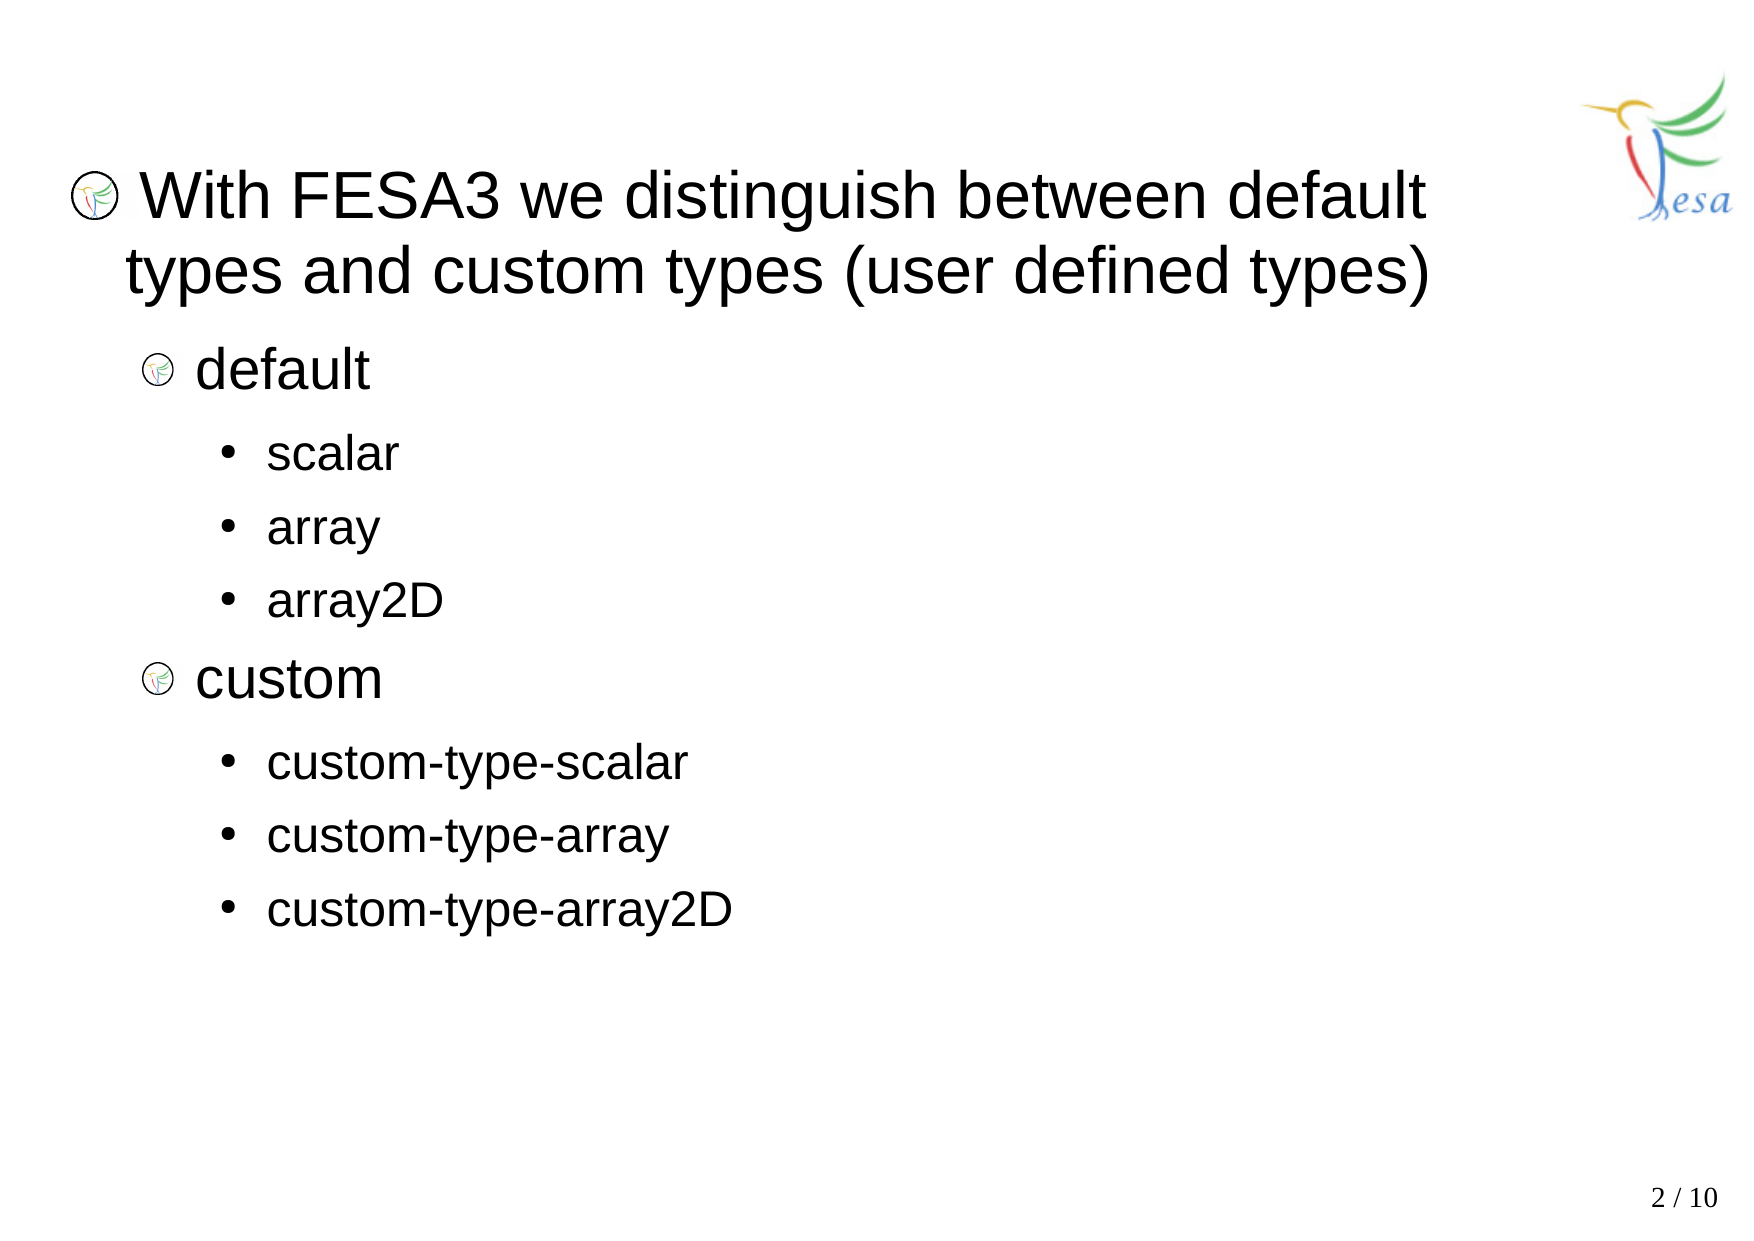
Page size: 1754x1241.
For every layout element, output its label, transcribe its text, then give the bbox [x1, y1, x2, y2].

list With FESA3 we distinguish between default types and custom types (user defined types) default scalar array array2D custom custom-type-scalar custom-type-array custom-type-array2D [54, 158, 1602, 1171]
picture [1579, 64, 1736, 222]
